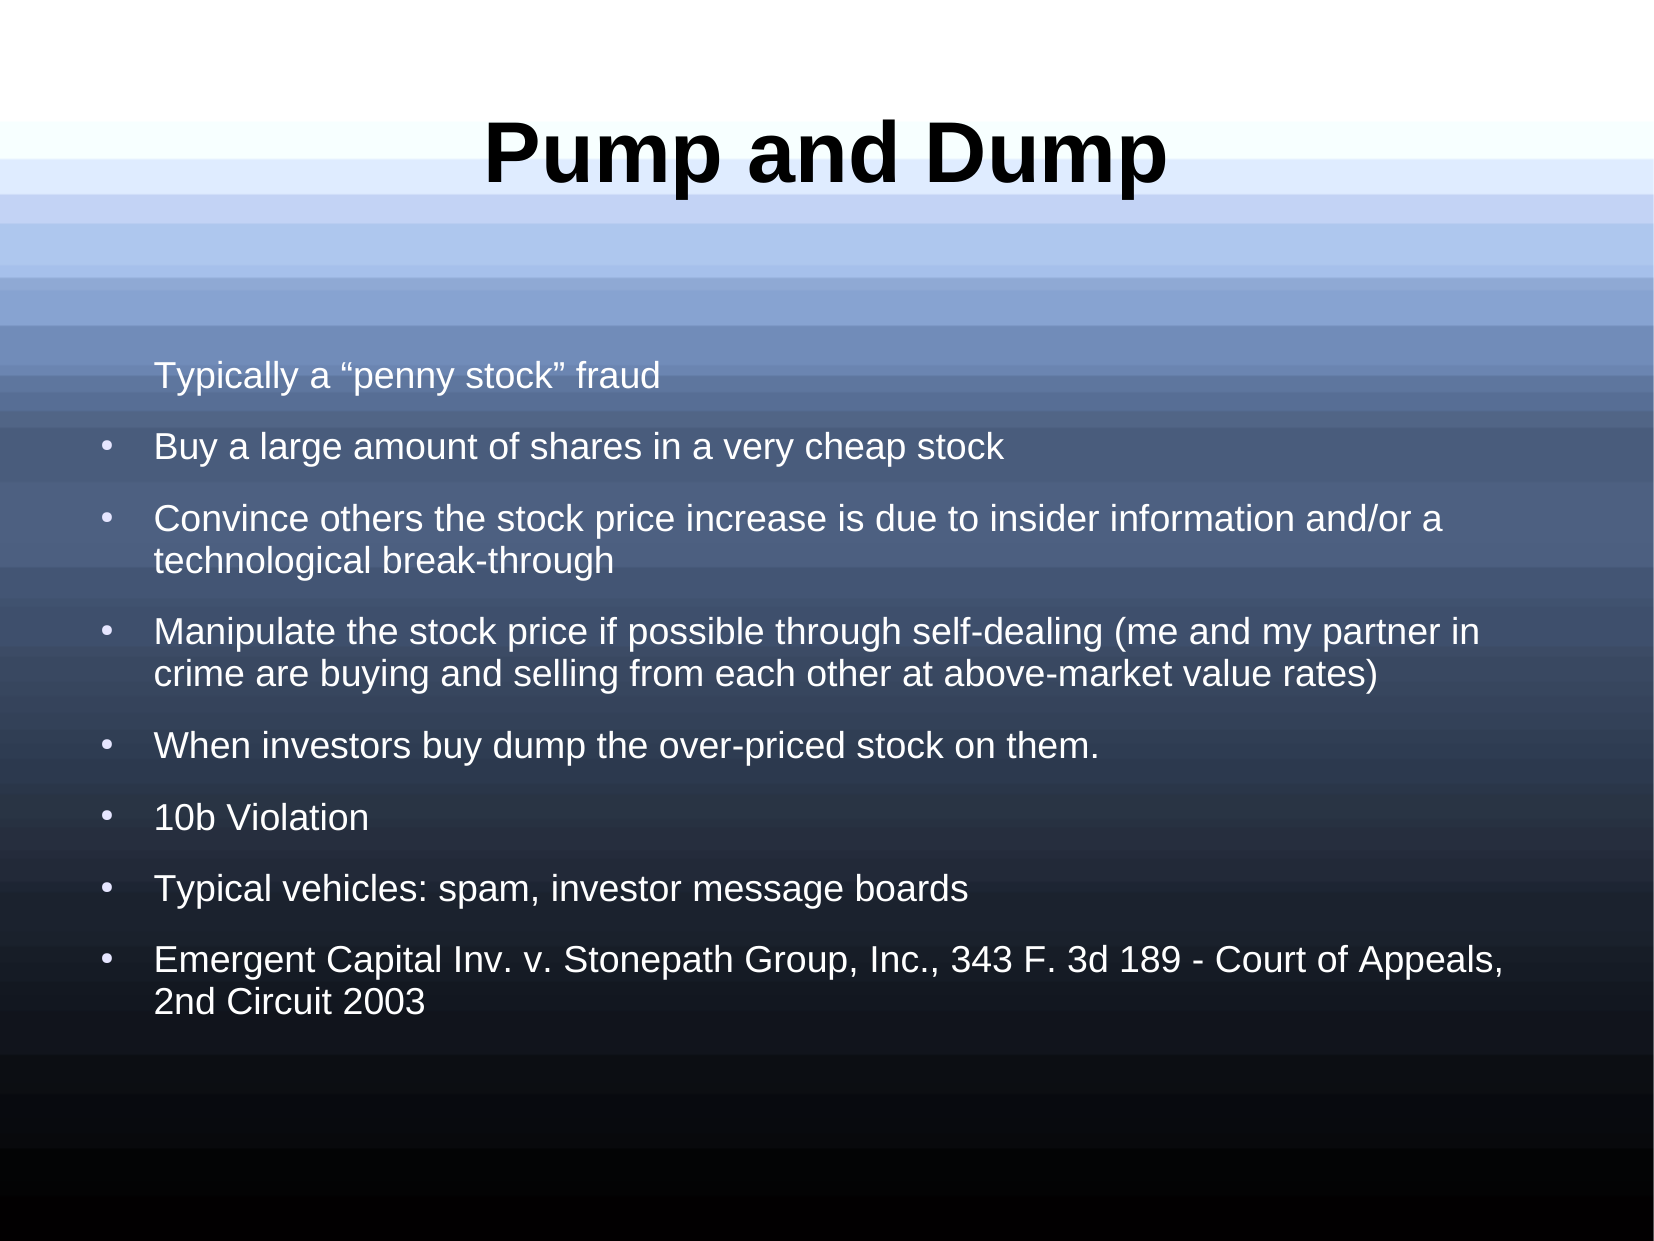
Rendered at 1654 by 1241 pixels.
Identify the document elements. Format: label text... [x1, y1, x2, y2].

title Pump and Dump [82, 49, 1571, 257]
picture [0, 0, 1654, 1241]
list Typically a “penny stock” fraud Buy a large amount of shares in a very cheap stock Convince others the stock price increase is due to insider information and/or a technological break-through Manipulate the stock price if possible through self-dealing (me and my partner in crime are buying and selling from each other at above-market value rates) When investors buy dump the over-priced stock on them. 10b Violation Typical vehicles: spam, investor message boards Emergent Capital Inv. v. Stonepath Group, Inc., 343 F. 3d 189 - Court of Appeals, 2nd Circuit 2003 [82, 354, 1571, 1109]
